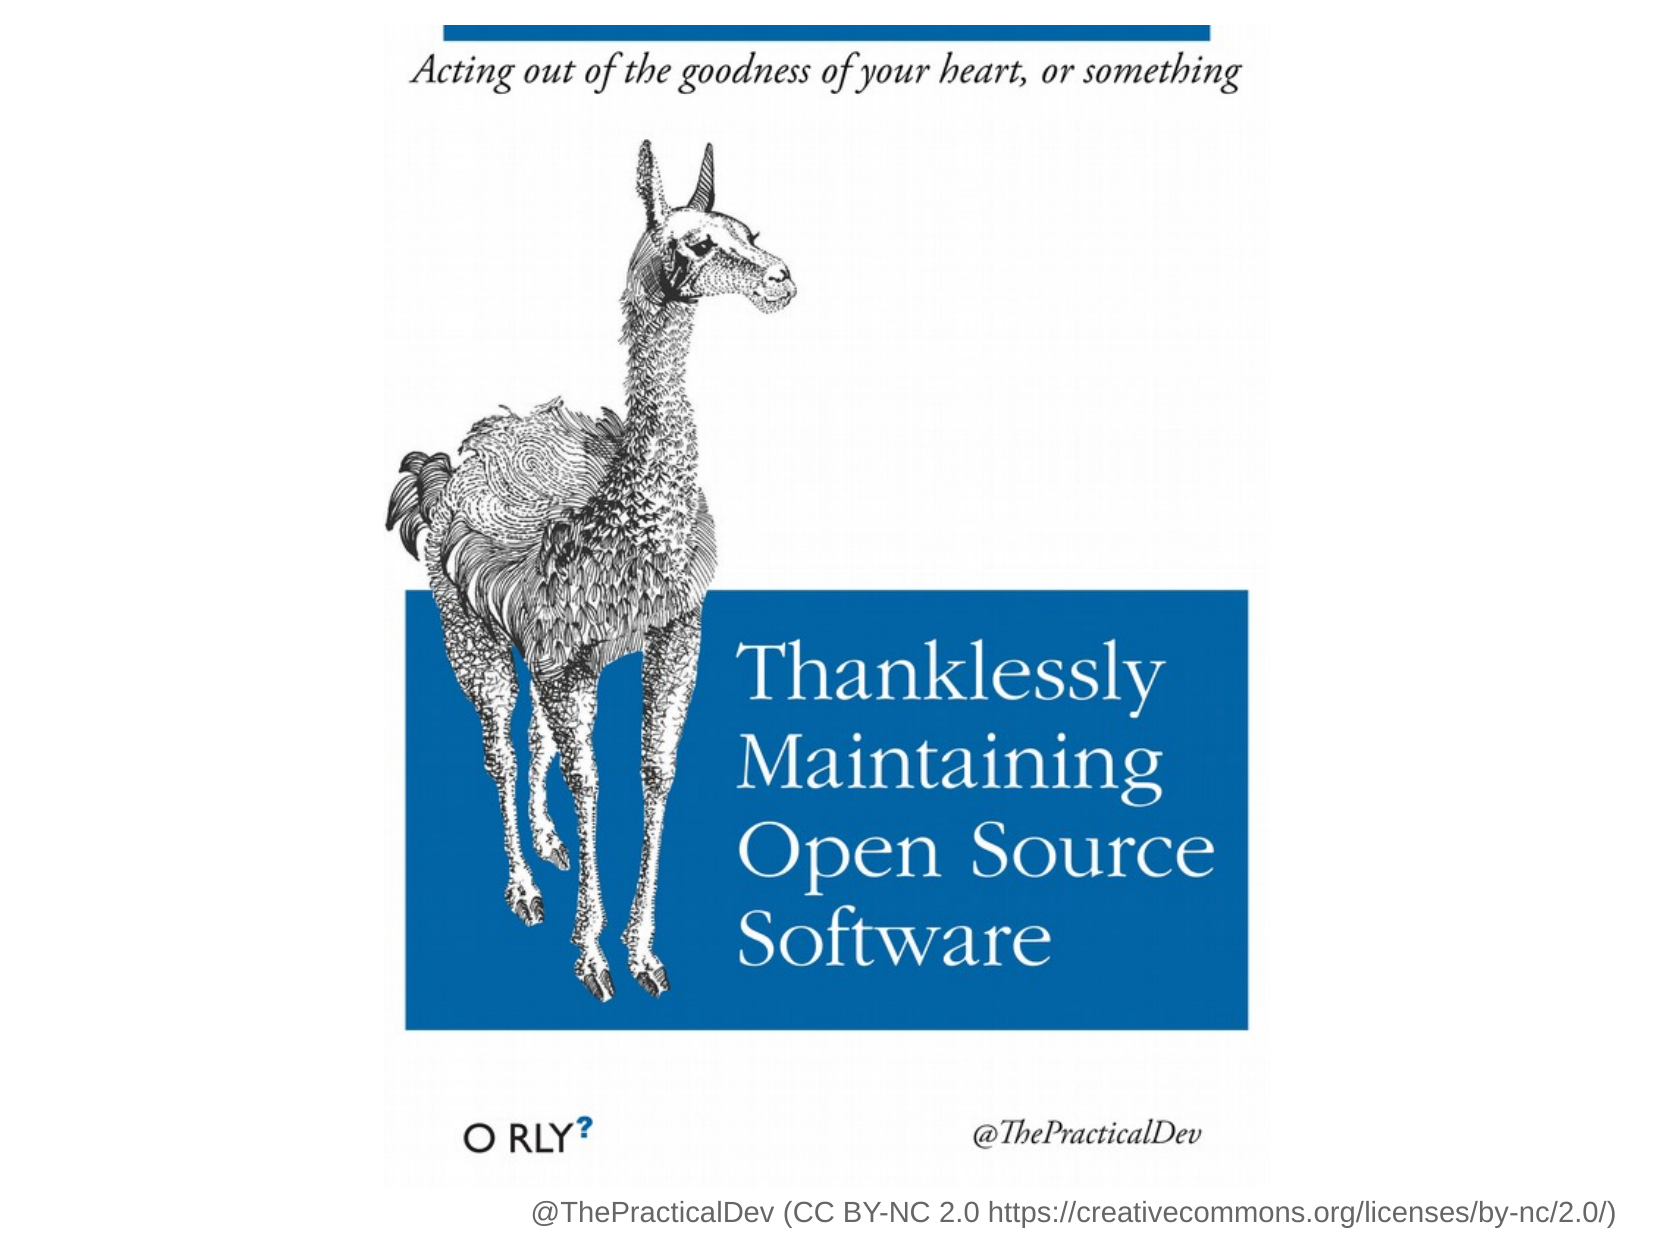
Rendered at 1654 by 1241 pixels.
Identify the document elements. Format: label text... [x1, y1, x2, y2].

picture [383, 25, 1270, 1189]
text_box @ThePracticalDev (CC BY-NC 2.0 https://creativecommons.org/licenses/by-nc/2.0/) [515, 1188, 1654, 1241]
